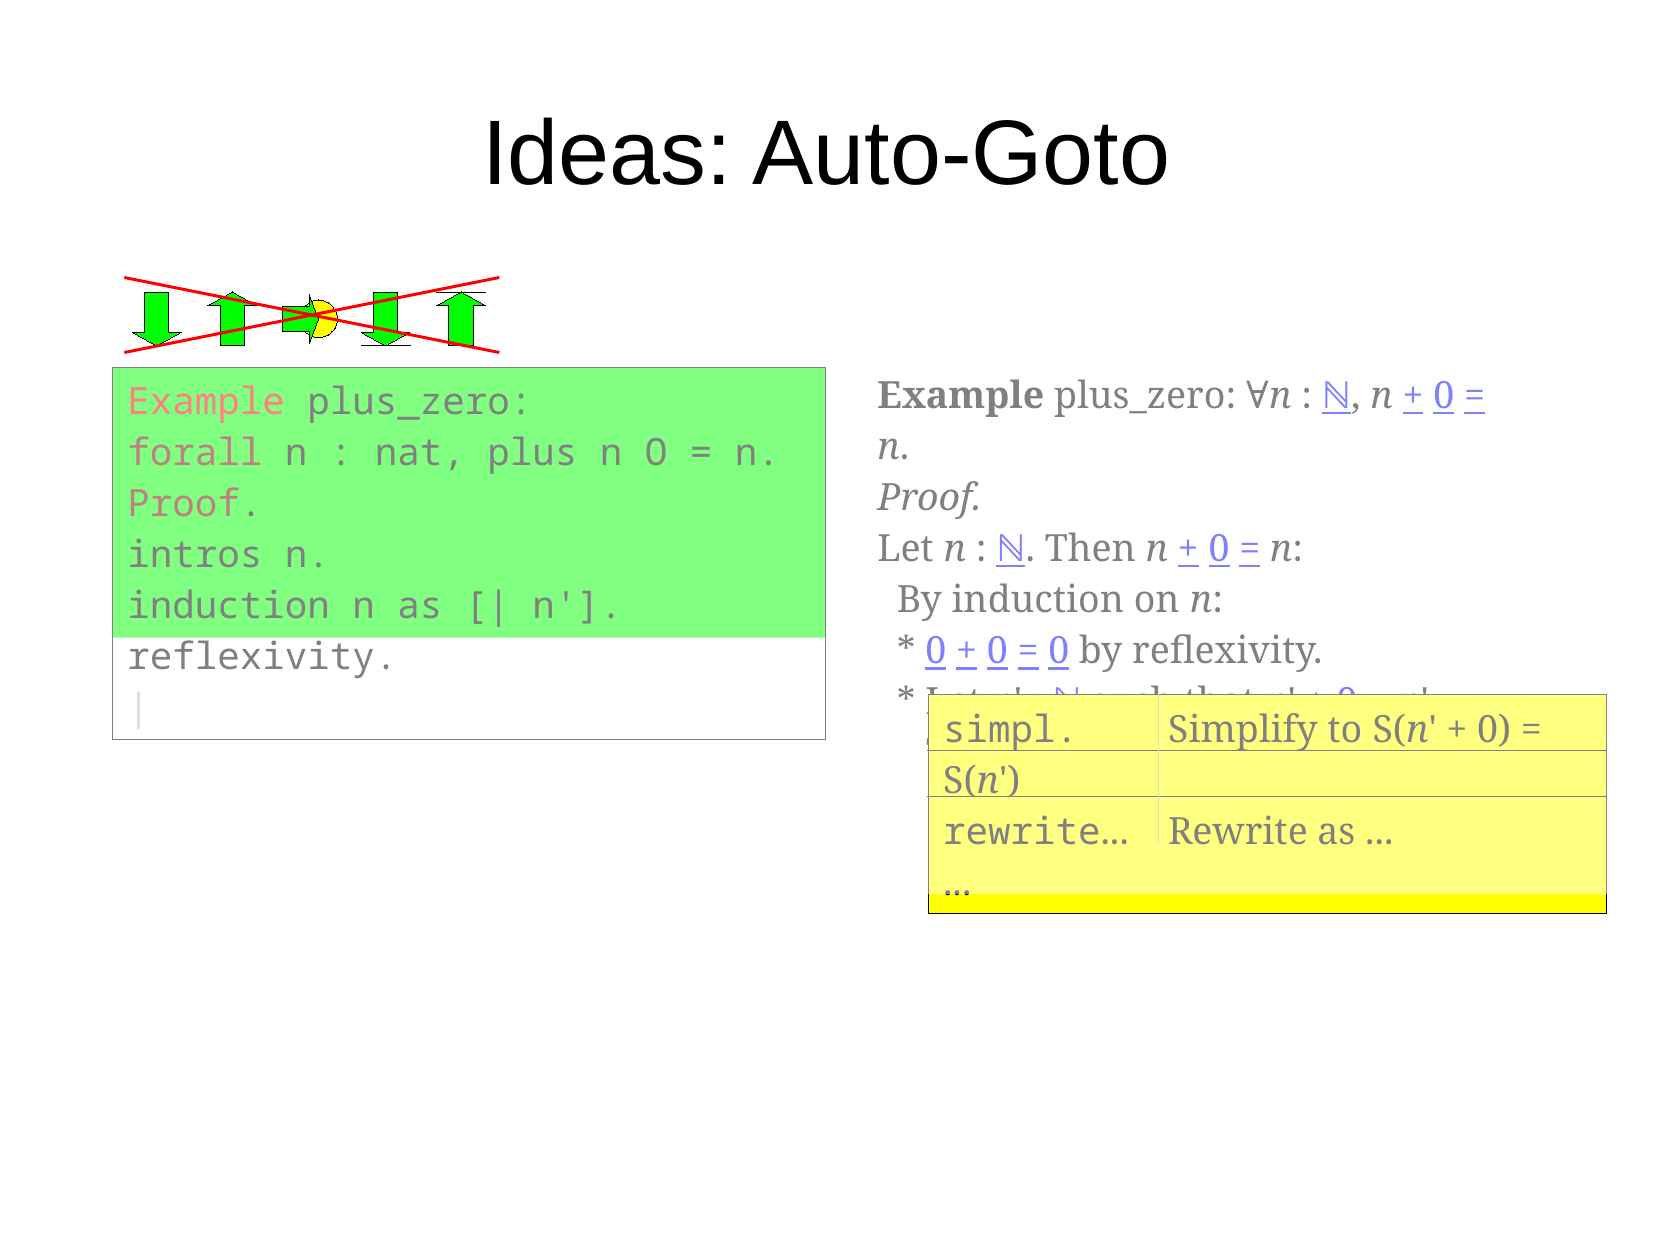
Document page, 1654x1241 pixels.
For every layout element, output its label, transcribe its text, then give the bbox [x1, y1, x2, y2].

text_box [207, 299, 254, 331]
title Ideas: Auto-Goto [82, 56, 1571, 250]
text_box [282, 317, 338, 344]
text_box [220, 331, 245, 346]
text_box [436, 293, 486, 345]
text_box [325, 312, 338, 318]
text_box [132, 292, 182, 345]
text_box [373, 292, 398, 301]
text_box [282, 294, 334, 313]
text_box [282, 311, 299, 319]
text_box [361, 329, 404, 345]
text_box [373, 300, 398, 330]
text_box [74, 361, 1613, 895]
text_box [225, 291, 247, 300]
